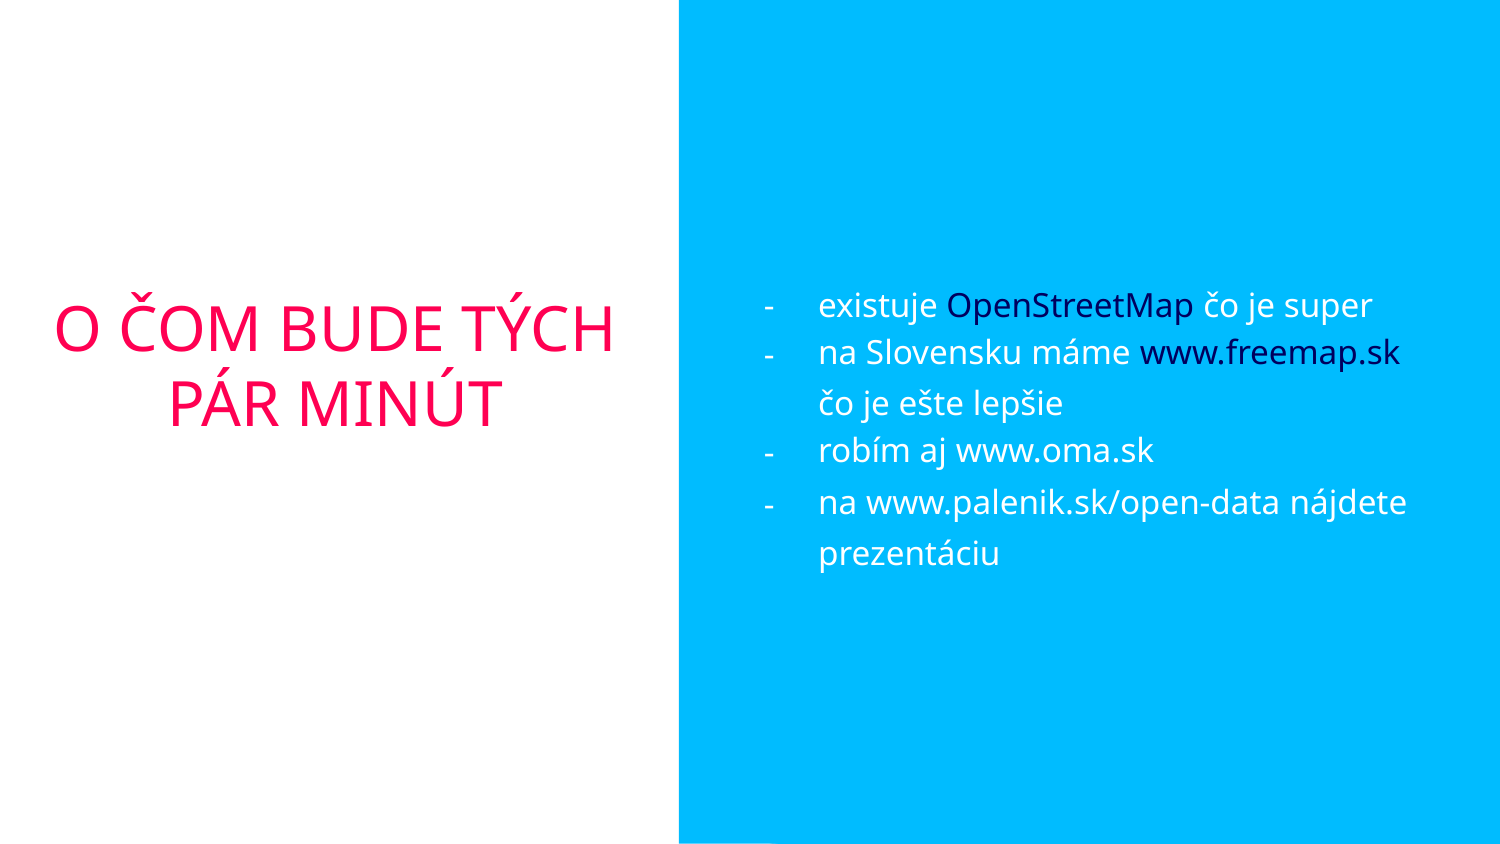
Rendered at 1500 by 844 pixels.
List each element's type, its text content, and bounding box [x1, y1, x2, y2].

title O ČOM BUDE TÝCH PÁR MINÚT [15, 161, 656, 455]
list existuje OpenStreetMap čo je super na Slovensku máme www.freemap.sk čo je ešte lepšie robím aj www.oma.sk na www.palenik.sk/open-data nájdete prezentáciu [728, 68, 1453, 782]
